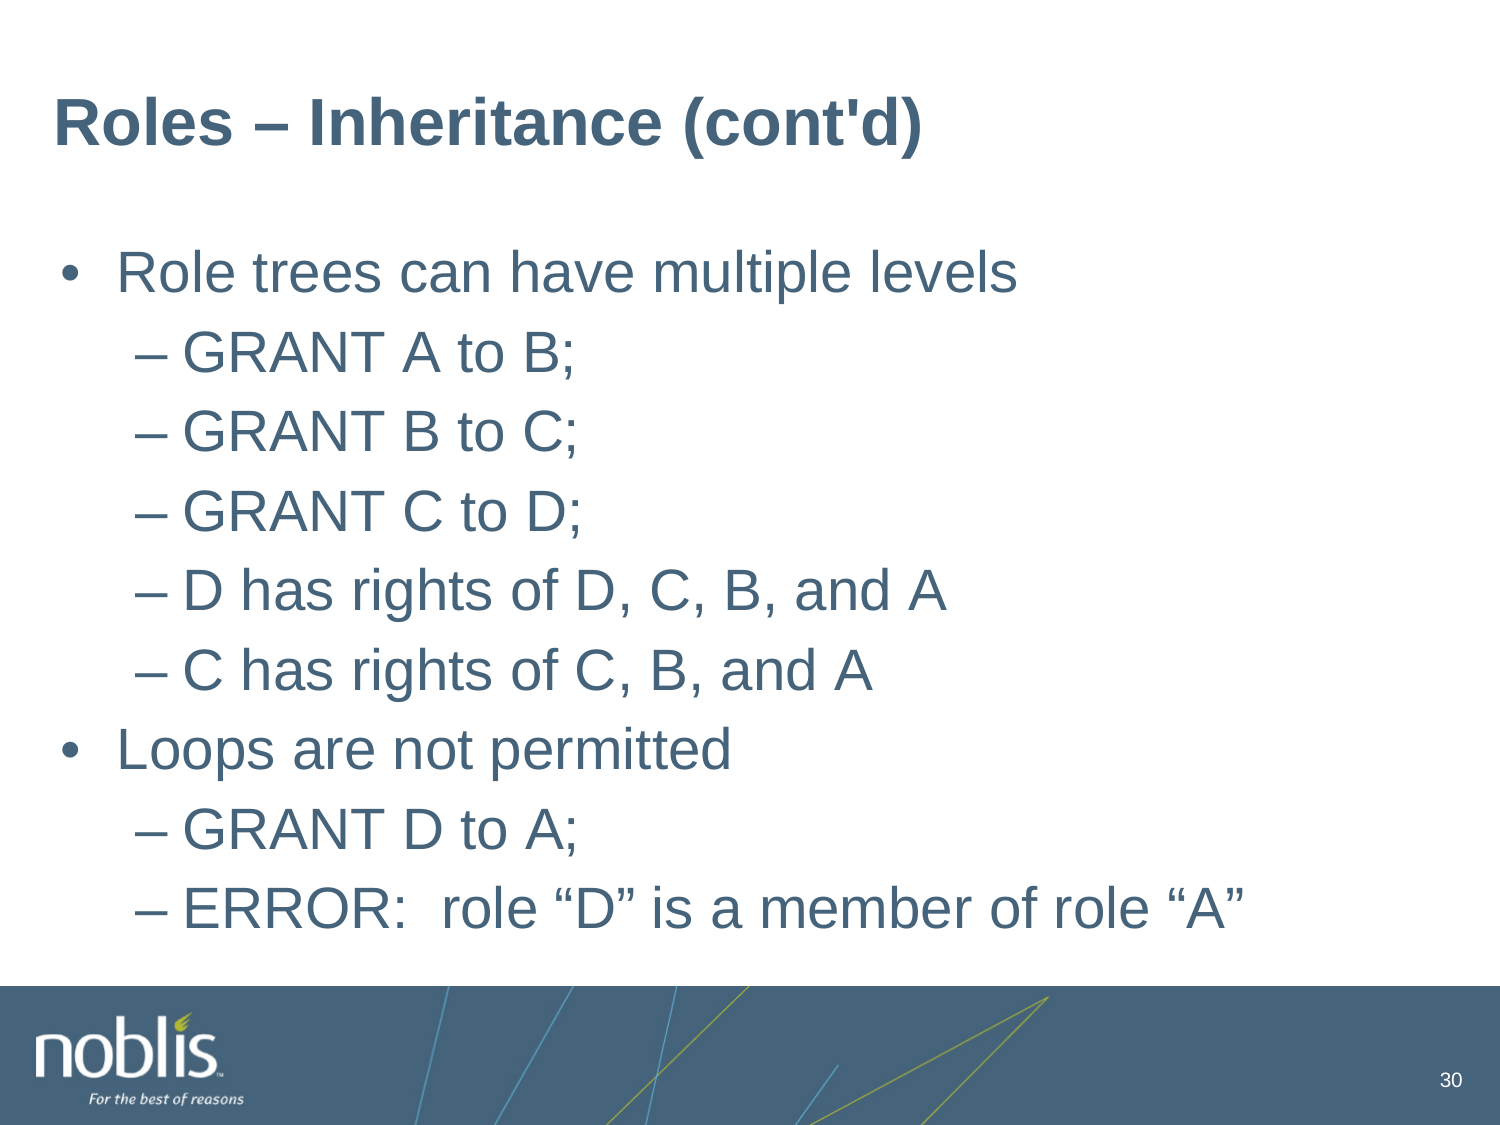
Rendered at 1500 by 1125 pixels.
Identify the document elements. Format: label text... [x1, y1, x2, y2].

title Roles – Inheritance (cont'd) [53, 38, 1438, 211]
picture [0, 986, 1500, 1125]
list Role trees can have multiple levels GRANT A to B; GRANT B to C; GRANT C to D; D has rights of D, C, B, and A C has rights of C, B, and A Loops are not permitted GRANT D to A; ERROR: role “D” is a member of role “A” [60, 239, 1437, 968]
